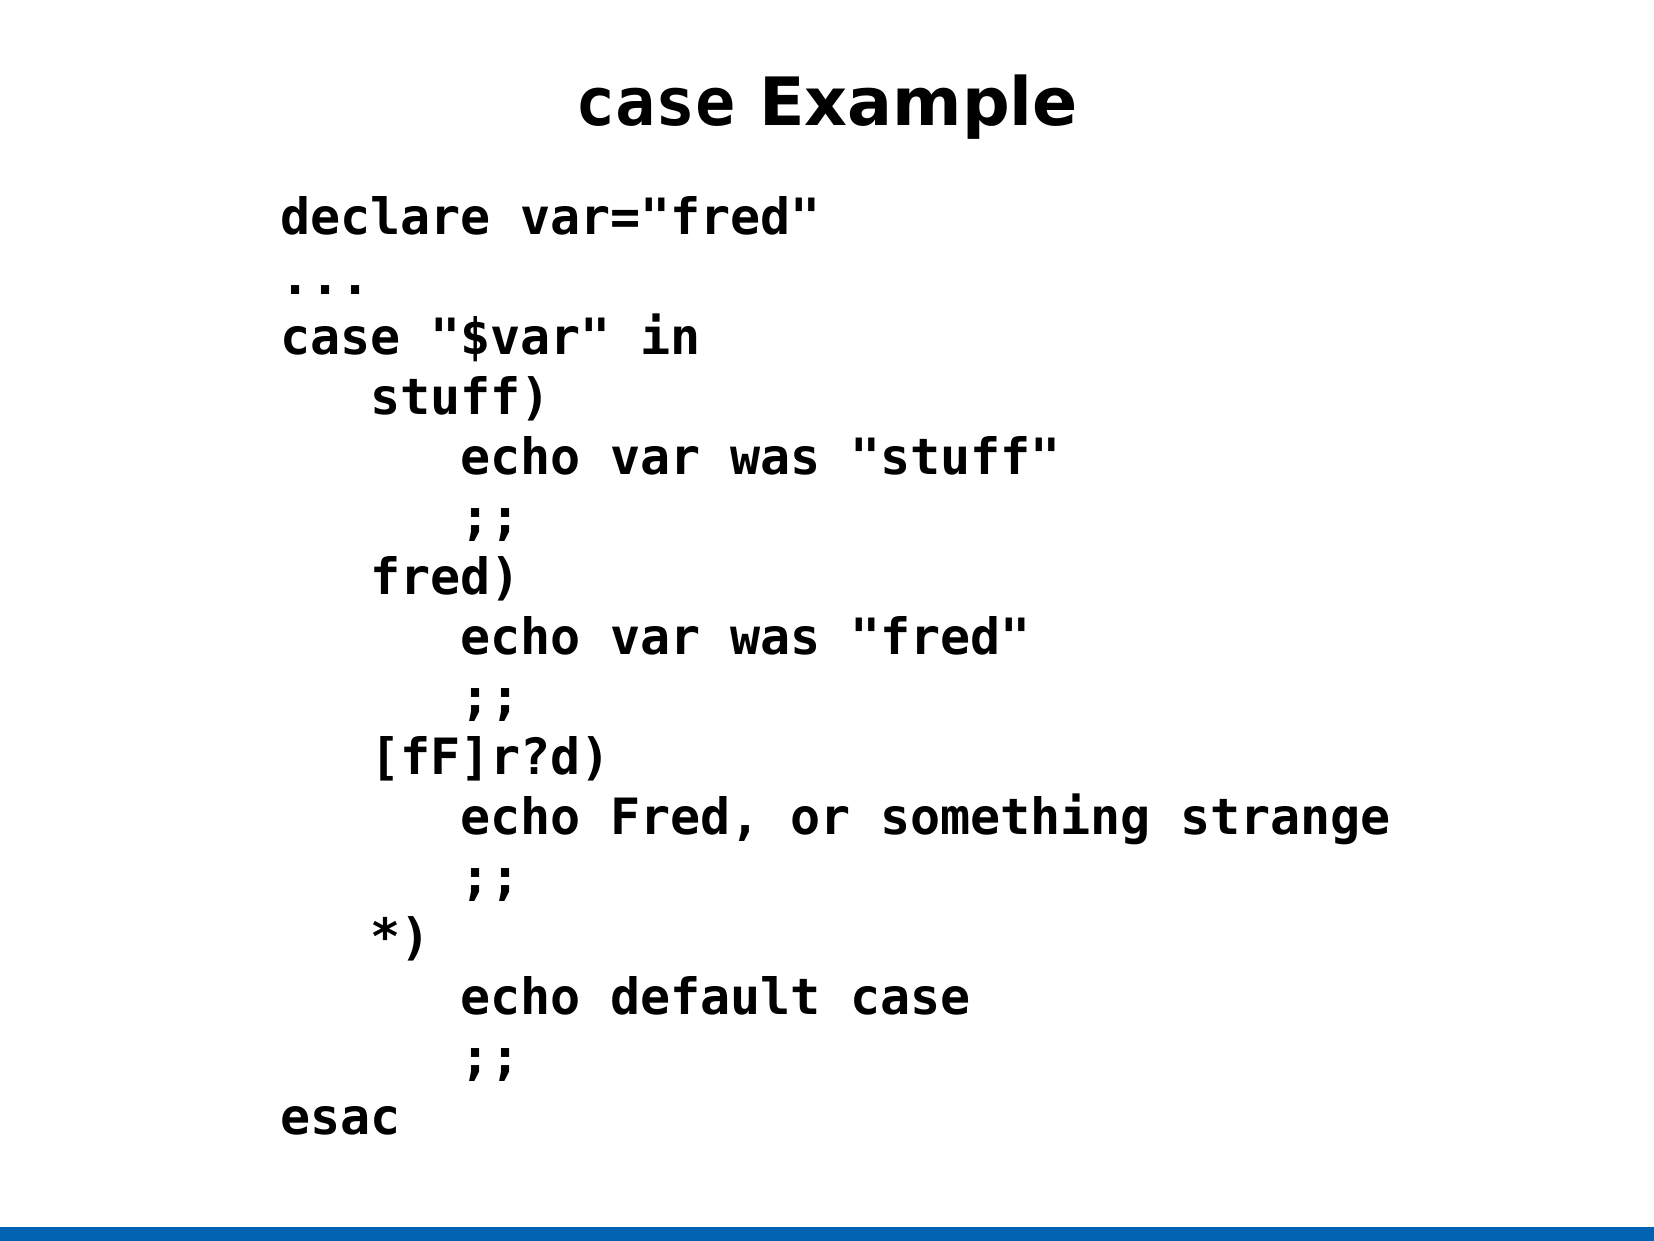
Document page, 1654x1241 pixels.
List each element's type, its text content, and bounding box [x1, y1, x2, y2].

title case Example [82, 50, 1571, 148]
list declare var="fred" ... case "$var" in stuff) echo var was "stuff" ;; fred) echo var was "fred" ;; [fF]r?d) echo Fred, or something strange ;; *) echo default case ;; esac [147, 177, 1571, 1153]
